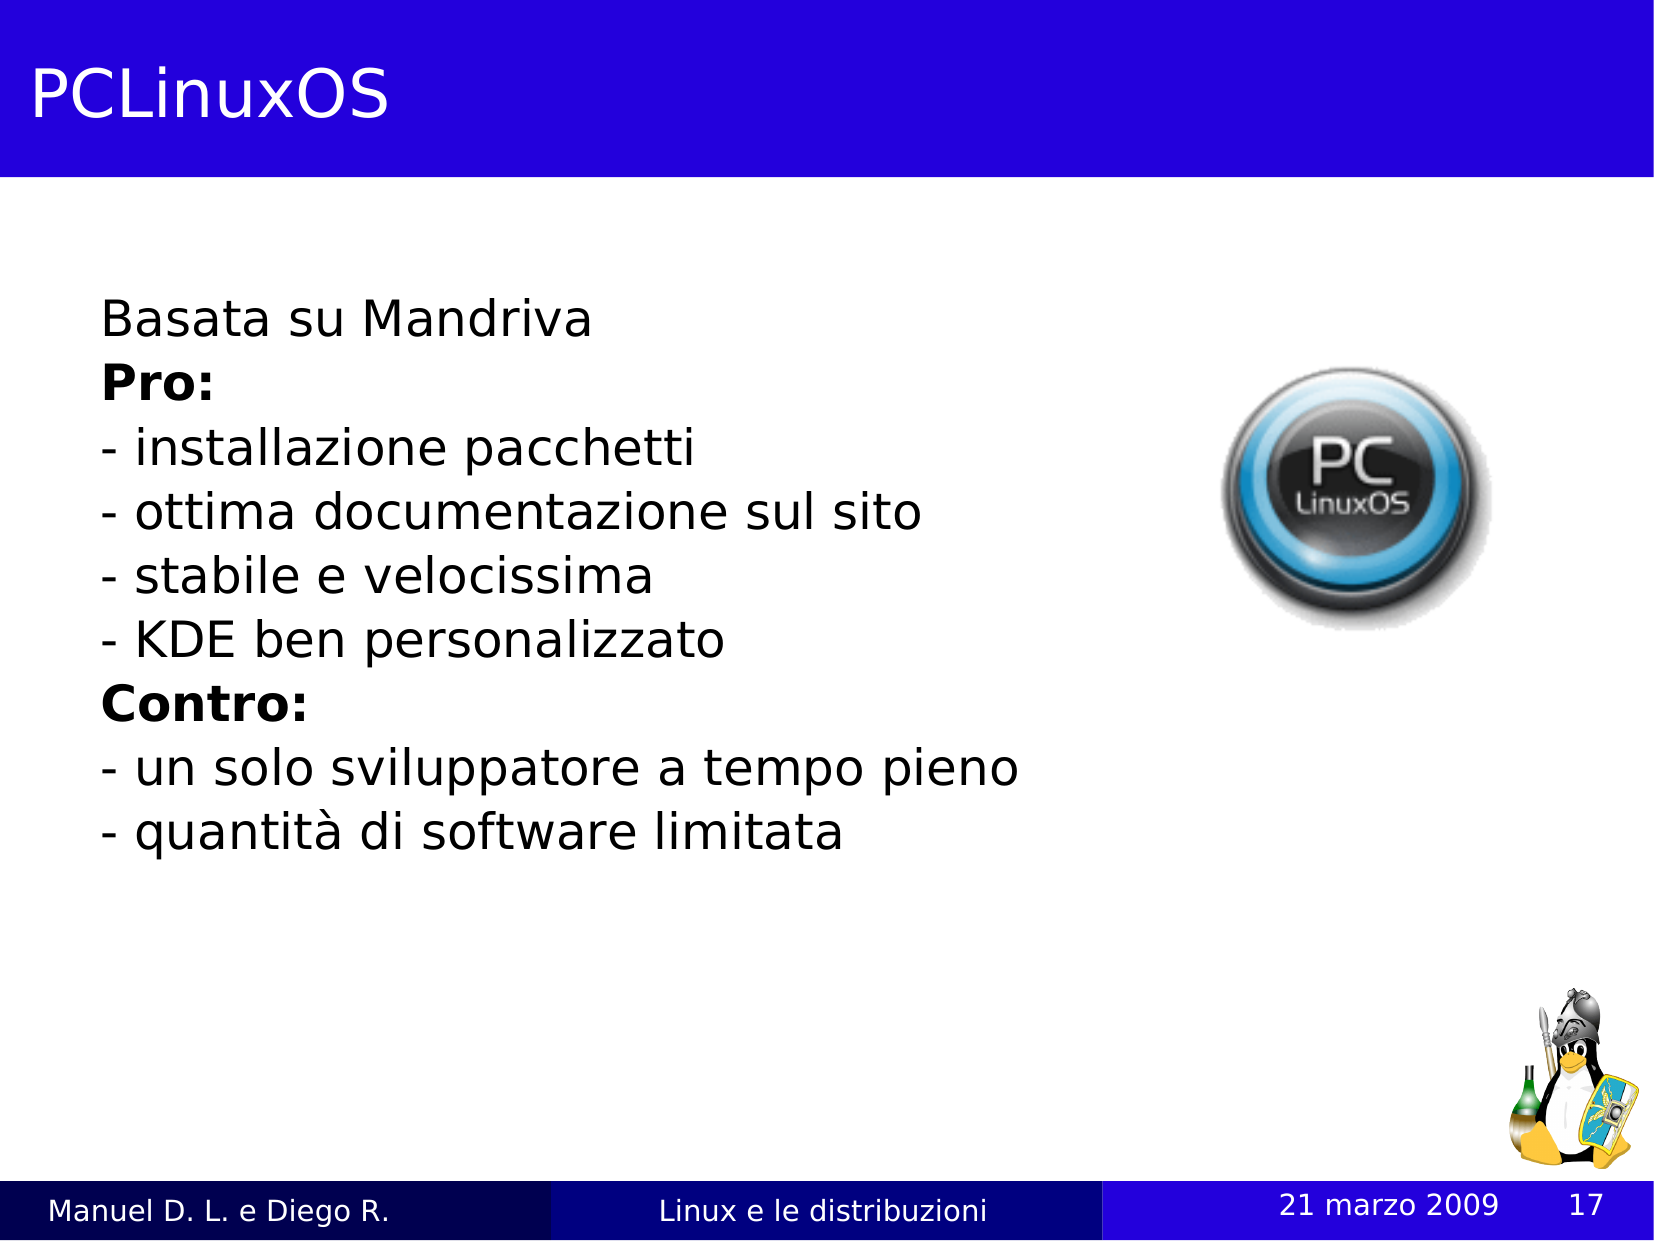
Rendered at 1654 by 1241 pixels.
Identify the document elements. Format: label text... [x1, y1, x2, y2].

picture [1195, 354, 1506, 650]
list Basata su Mandriva Pro: - installazione pacchetti - ottima documentazione sul sito - stabile e velocissima - KDE ben personalizzato Contro: - un solo sviluppatore a tempo pieno - quantità di software limitata [82, 290, 1571, 1109]
title PCLinuxOS [29, 0, 1518, 198]
picture [1509, 988, 1639, 1169]
